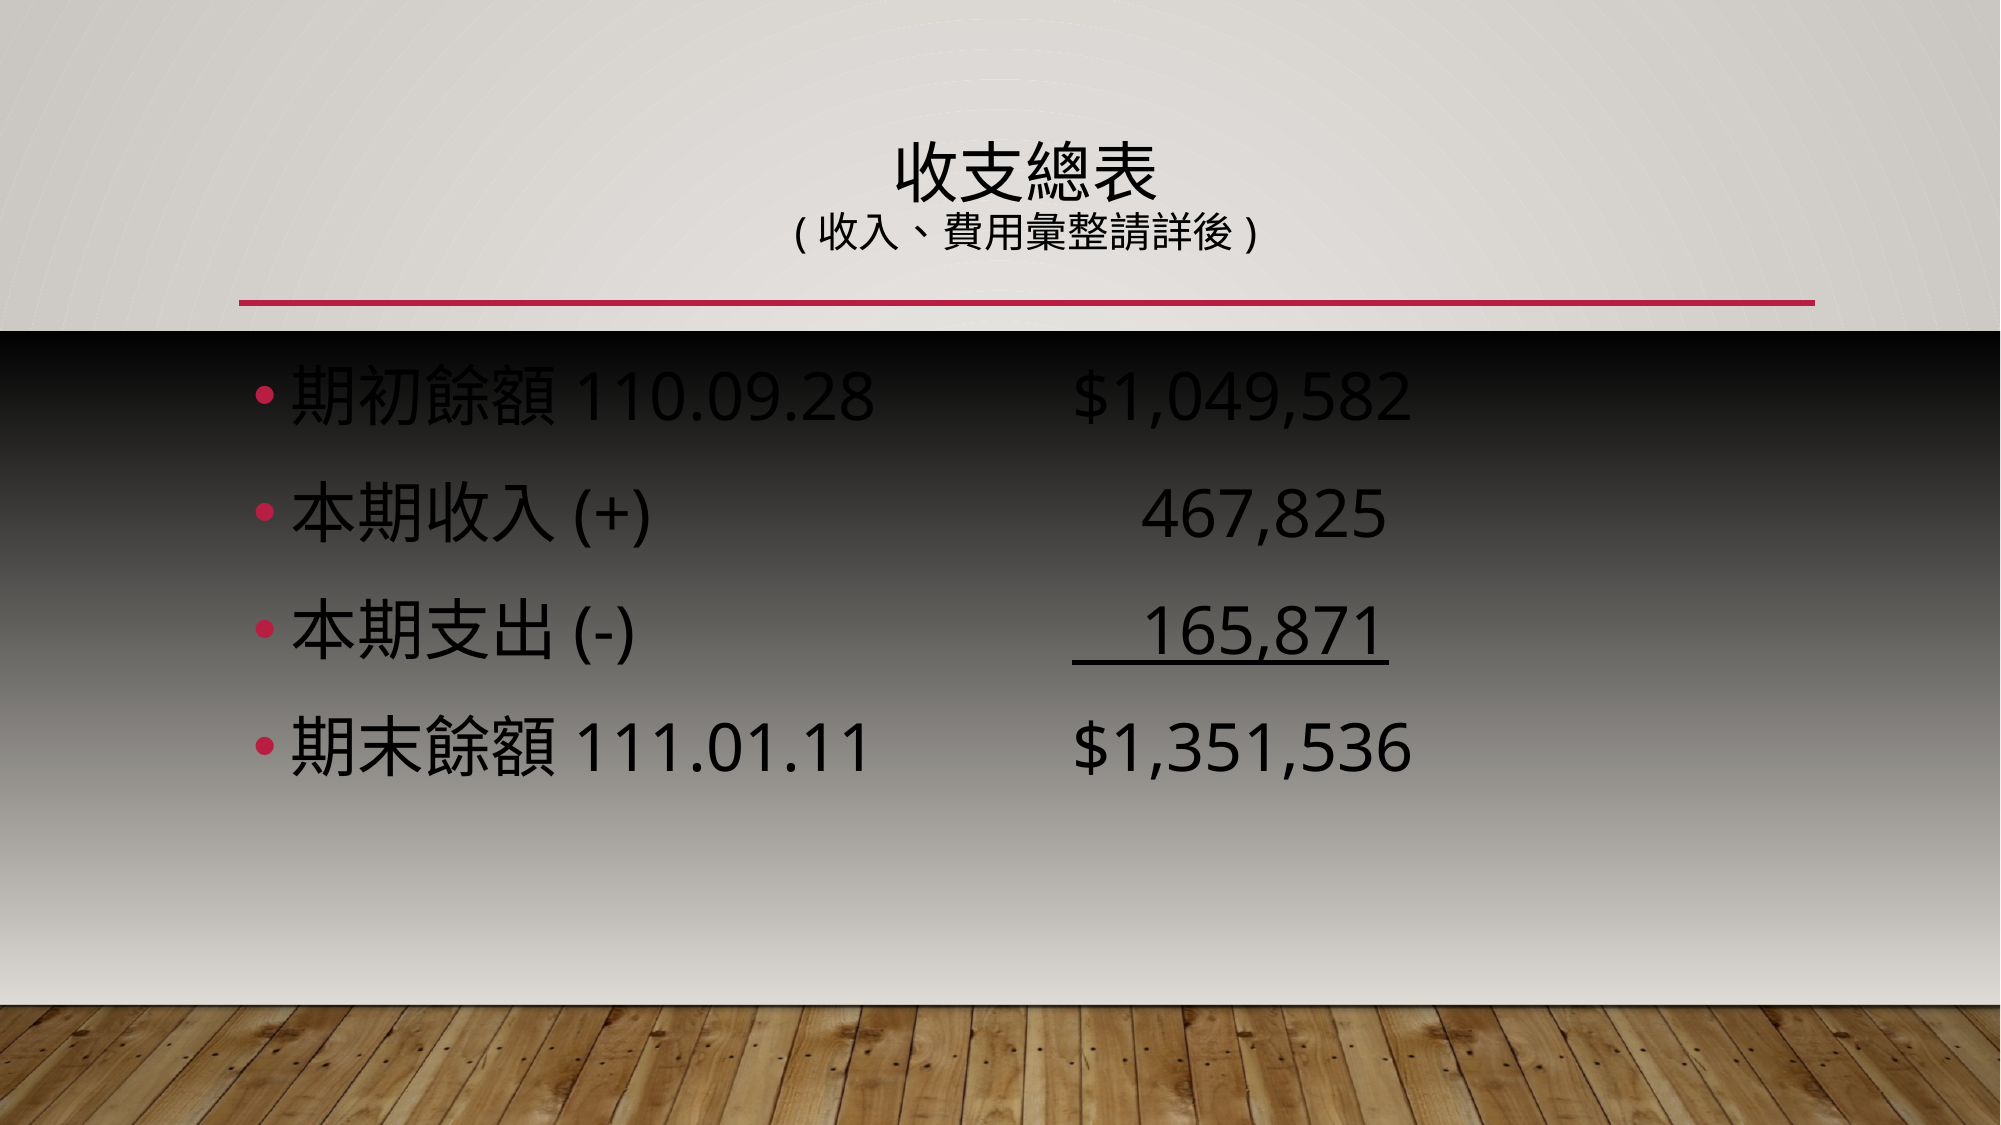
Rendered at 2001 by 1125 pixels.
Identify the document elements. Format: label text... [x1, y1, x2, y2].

text_box $1,049,582 467,825 165,871 $1,351,536 [1057, 330, 1545, 897]
title 收支總表 (收入、費用彙整請詳後) [238, 131, 1814, 305]
list 期初餘額110.09.28 本期收入(+) 本期支出(-) 期末餘額111.01.11 [238, 330, 1046, 897]
